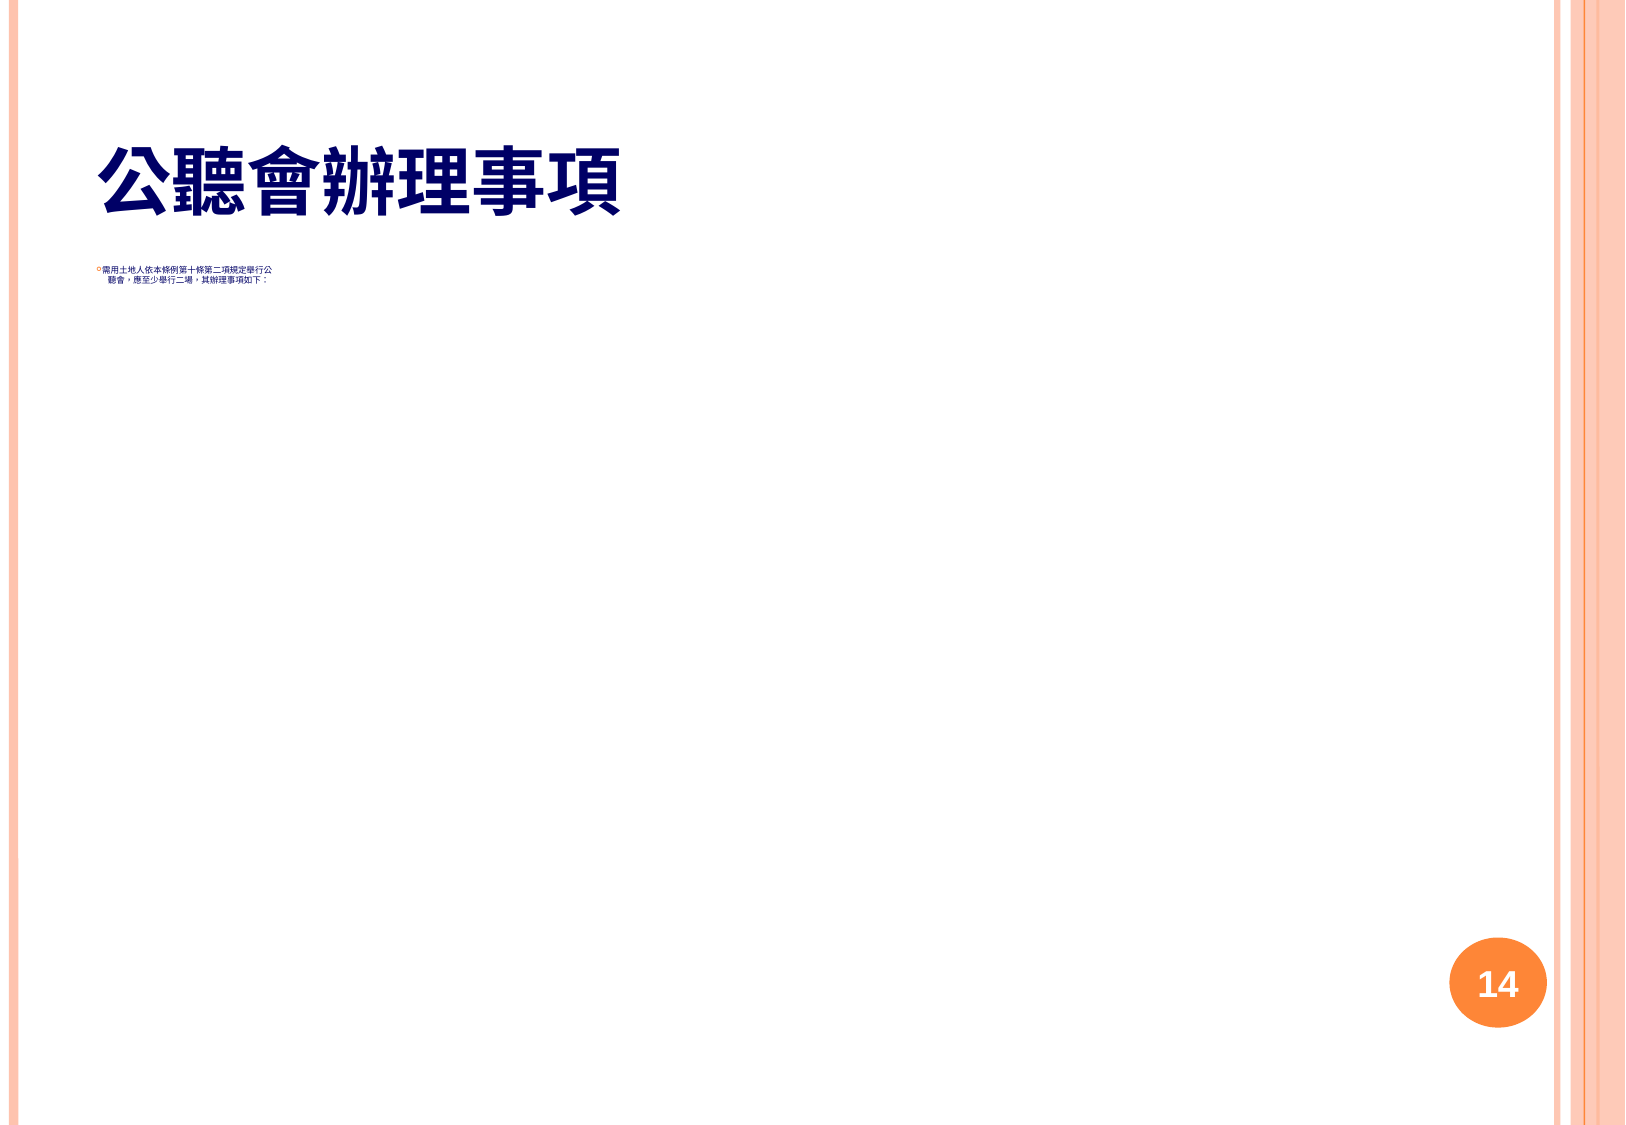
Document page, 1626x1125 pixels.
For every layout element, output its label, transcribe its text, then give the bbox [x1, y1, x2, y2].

list 需用土地人依本條例第十條第二項規定舉行公聽會，應至少舉行二場，其辦理事項如下： [81, 262, 1409, 1062]
title 公聽會辦理事項 [81, 45, 1409, 233]
